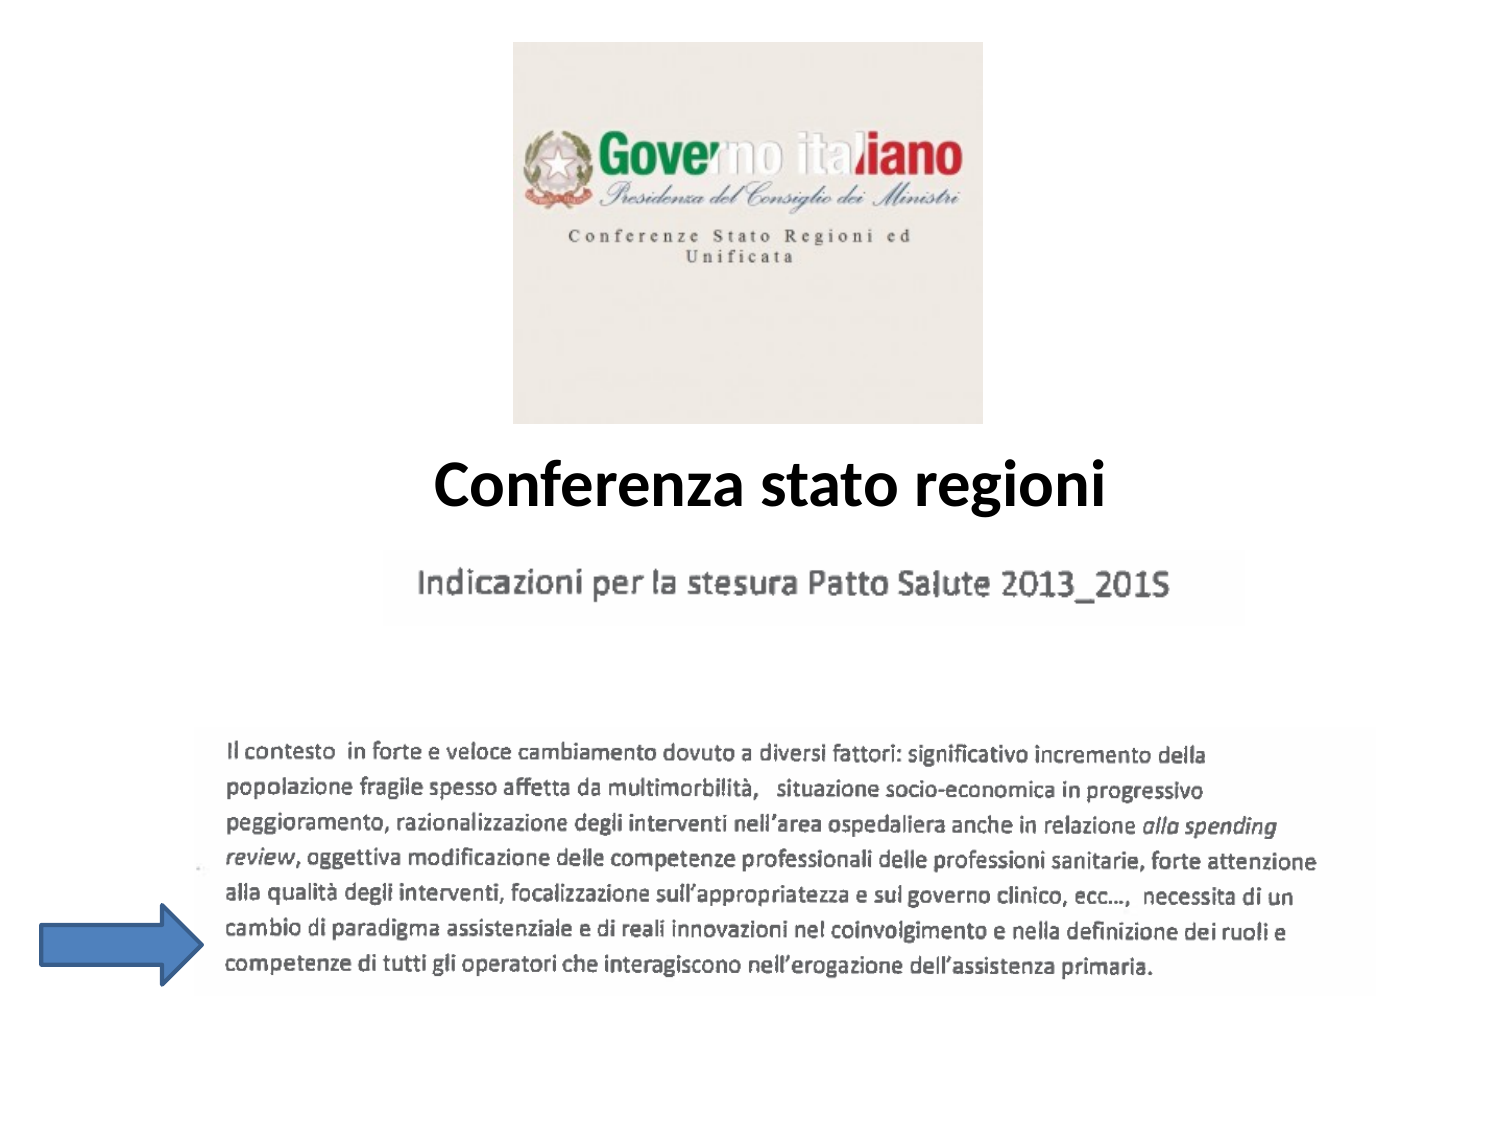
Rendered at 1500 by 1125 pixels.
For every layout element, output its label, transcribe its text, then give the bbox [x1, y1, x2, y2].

picture [513, 42, 983, 425]
picture [194, 727, 1376, 996]
text_box [41, 905, 202, 985]
picture [383, 550, 1245, 626]
text_box Conferenza stato regioni [419, 432, 1129, 529]
